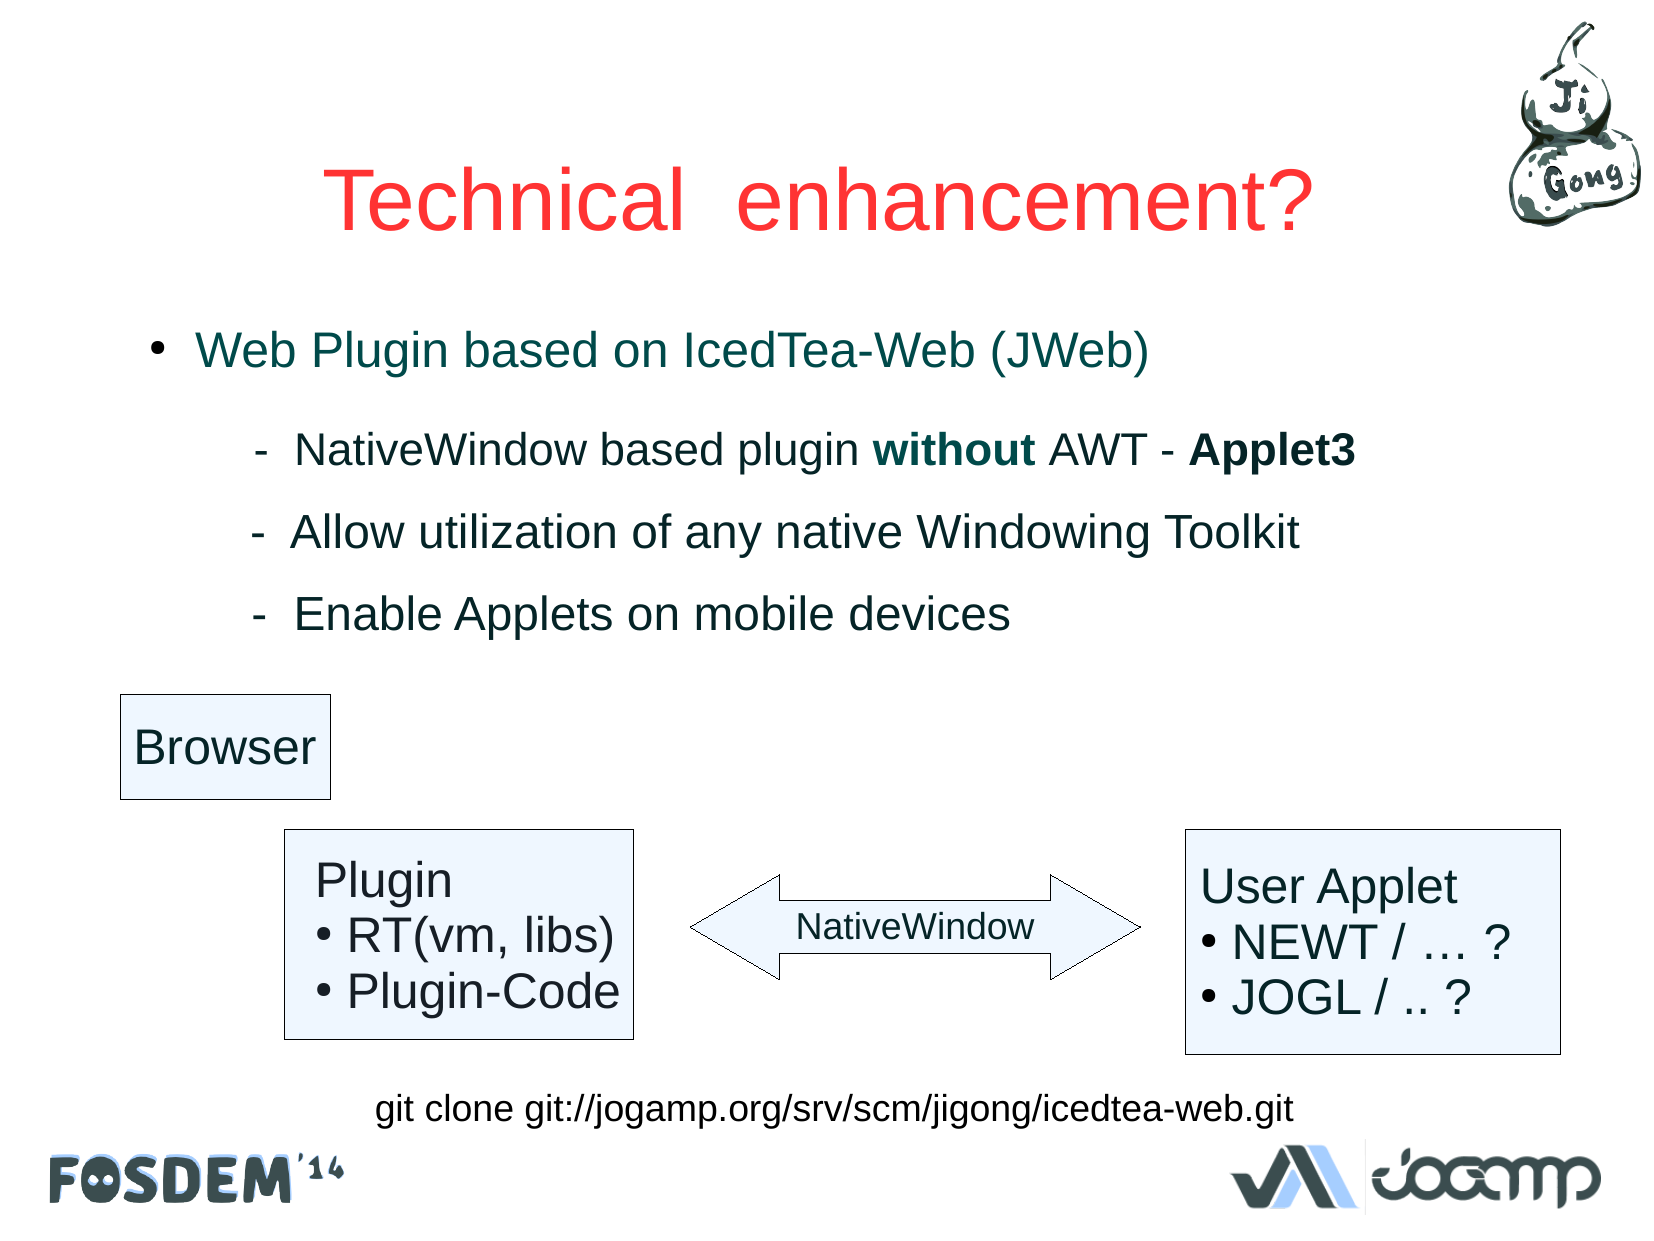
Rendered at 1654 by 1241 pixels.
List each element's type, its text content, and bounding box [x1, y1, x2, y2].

picture [0, 914, 400, 1241]
picture [1425, 19, 1654, 228]
text_box git clone git://jogamp.org/srv/scm/jigong/icedtea-web.git [360, 1080, 1654, 1141]
text_box - Enable Applets on mobile devices [223, 579, 1139, 648]
text_box - NativeWindow based plugin without AWT - Applet3 [225, 416, 1471, 489]
title Technical enhancement? [66, 130, 1573, 269]
text_box - Allow utilization of any native Windowing Toolkit [222, 497, 1408, 567]
picture [1228, 1141, 1601, 1215]
text_box Browser [120, 694, 331, 800]
text_box [284, 829, 634, 1040]
text_box Web Plugin based on IcedTea-Web (JWeb) [134, 314, 1166, 386]
text_box User Applet NEWT / … ? JOGL / .. ? [1185, 829, 1561, 1055]
text_box NativeWindow [690, 874, 1141, 980]
